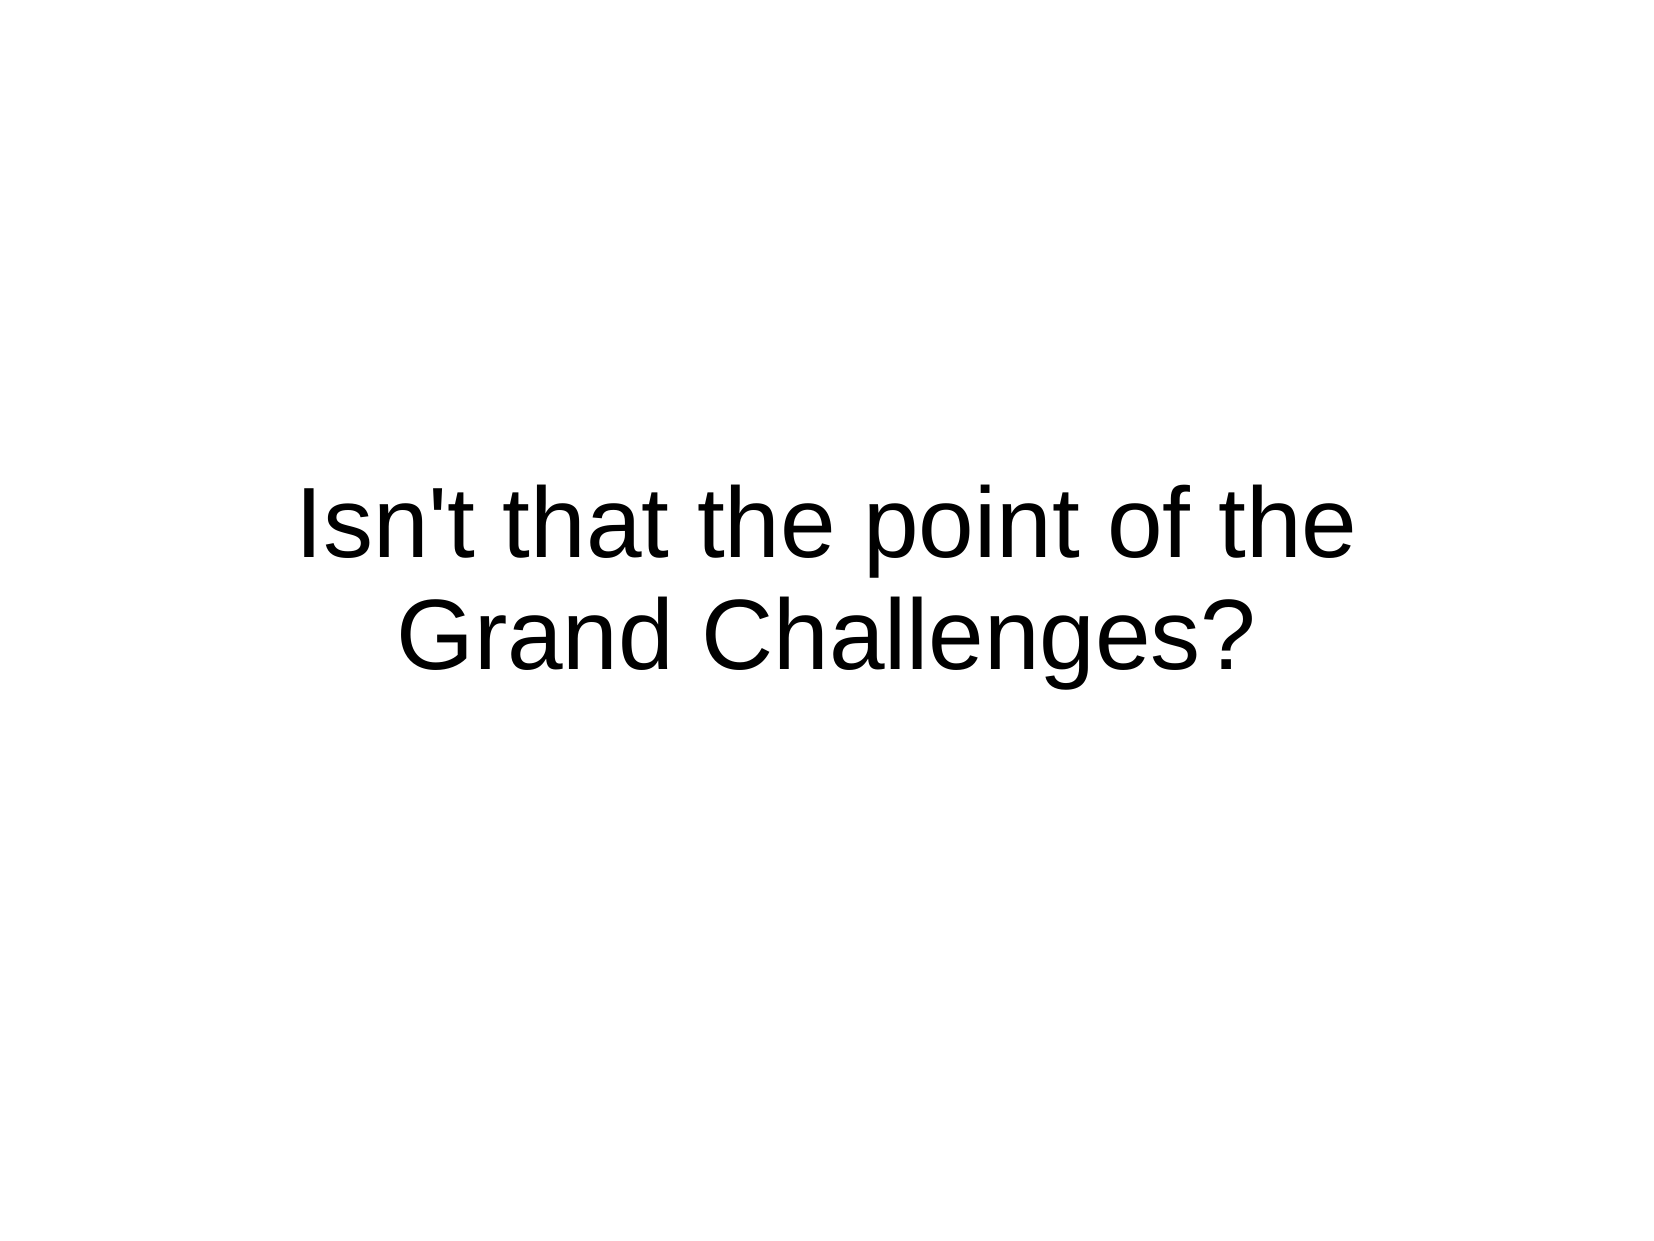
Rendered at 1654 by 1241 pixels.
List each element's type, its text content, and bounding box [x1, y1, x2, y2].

subtitle Isn't that the point of the Grand Challenges? [82, 49, 1571, 1109]
